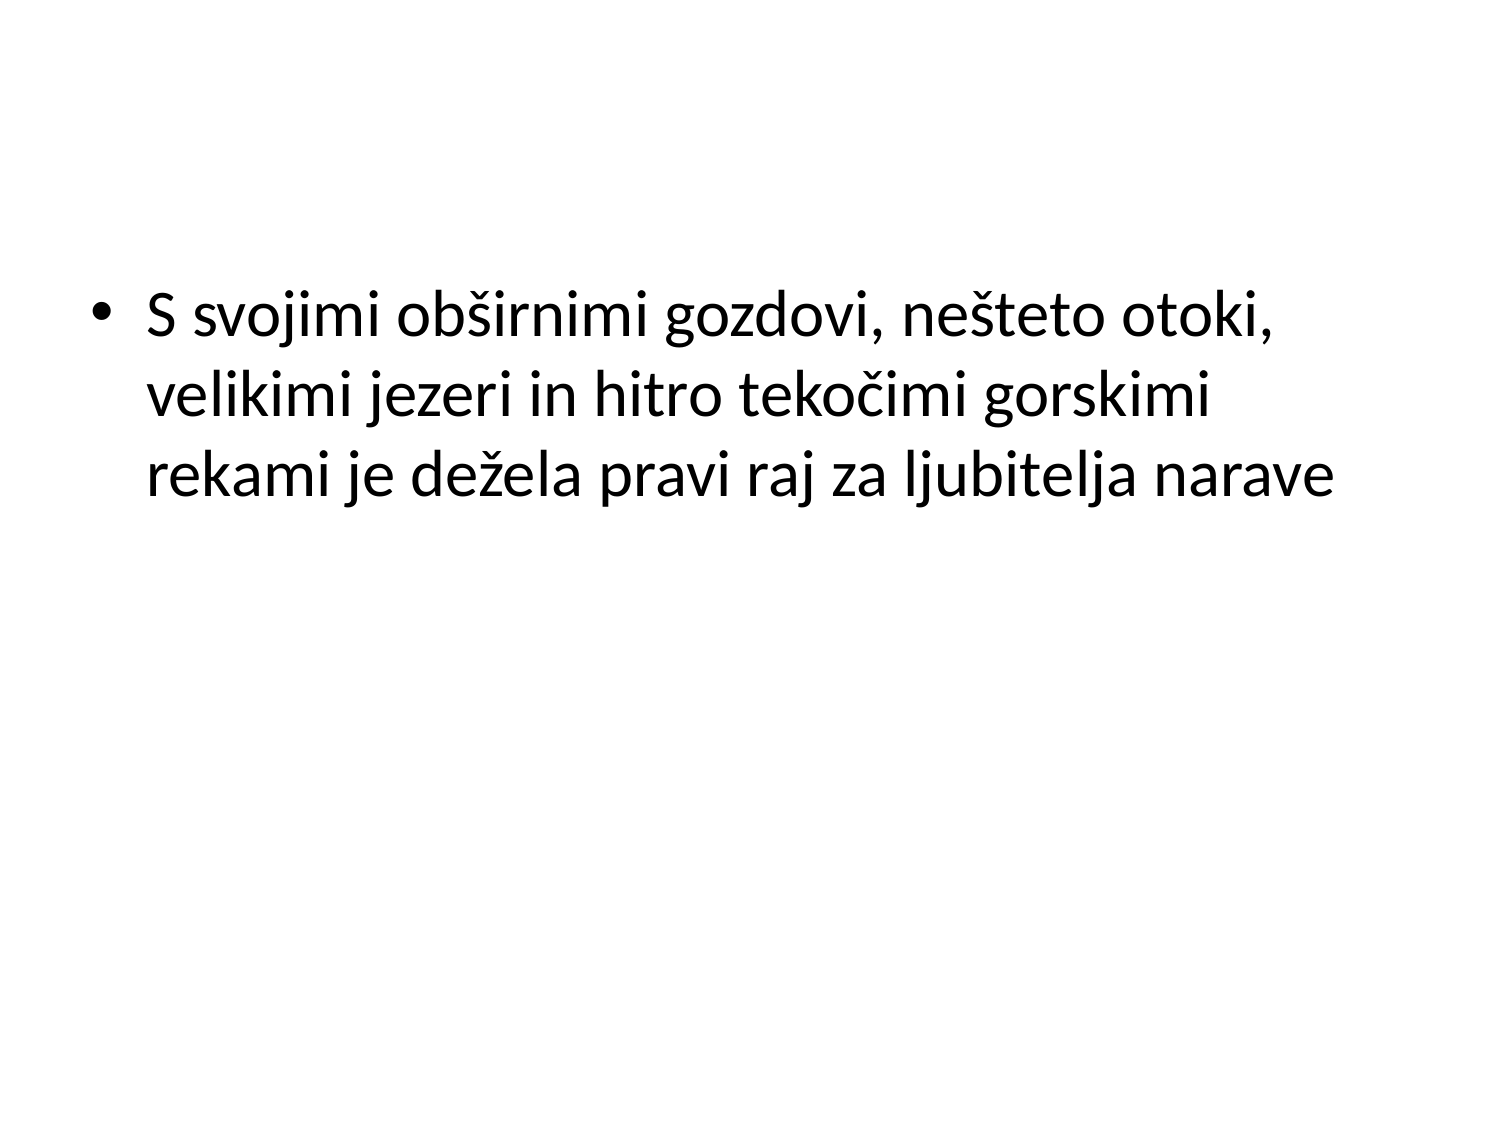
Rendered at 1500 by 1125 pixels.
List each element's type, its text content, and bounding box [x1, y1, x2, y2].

list S svojimi obširnimi gozdovi, nešteto otoki, velikimi jezeri in hitro tekočimi gorskimi rekami je dežela pravi raj za ljubitelja narave [75, 262, 1425, 1005]
